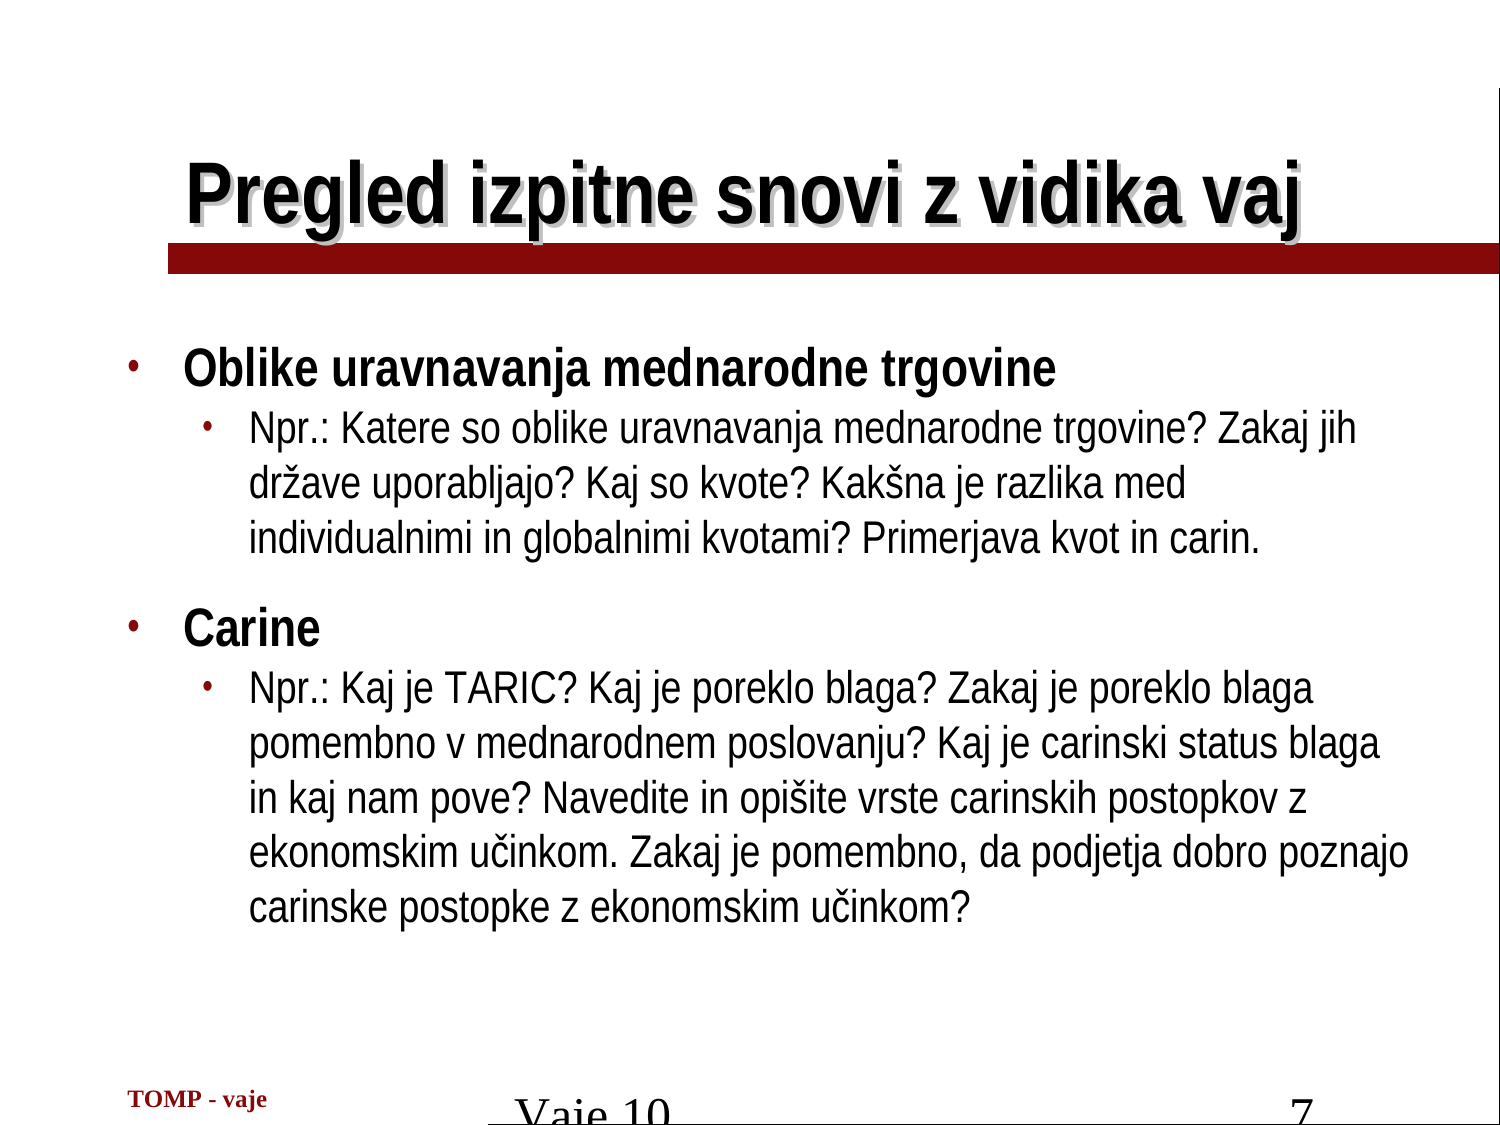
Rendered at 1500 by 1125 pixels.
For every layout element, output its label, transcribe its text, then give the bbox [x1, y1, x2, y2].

list Oblike uravnavanja mednarodne trgovine Npr.: Katere so oblike uravnavanja mednarodne trgovine? Zakaj jih države uporabljajo? Kaj so kvote? Kakšna je razlika med individualnimi in globalnimi kvotami? Primerjava kvot in carin. Carine Npr.: Kaj je TARIC? Kaj je poreklo blaga? Zakaj je poreklo blaga pomembno v mednarodnem poslovanju? Kaj je carinski status blaga in kaj nam pove? Navedite in opišite vrste carinskih postopkov z ekonomskim učinkom. Zakaj je pomembno, da podjetja dobro poznajo carinske postopke z ekonomskim učinkom? [112, 324, 1425, 1063]
title Pregled izpitne snovi z vidika vaj [171, 113, 1447, 264]
